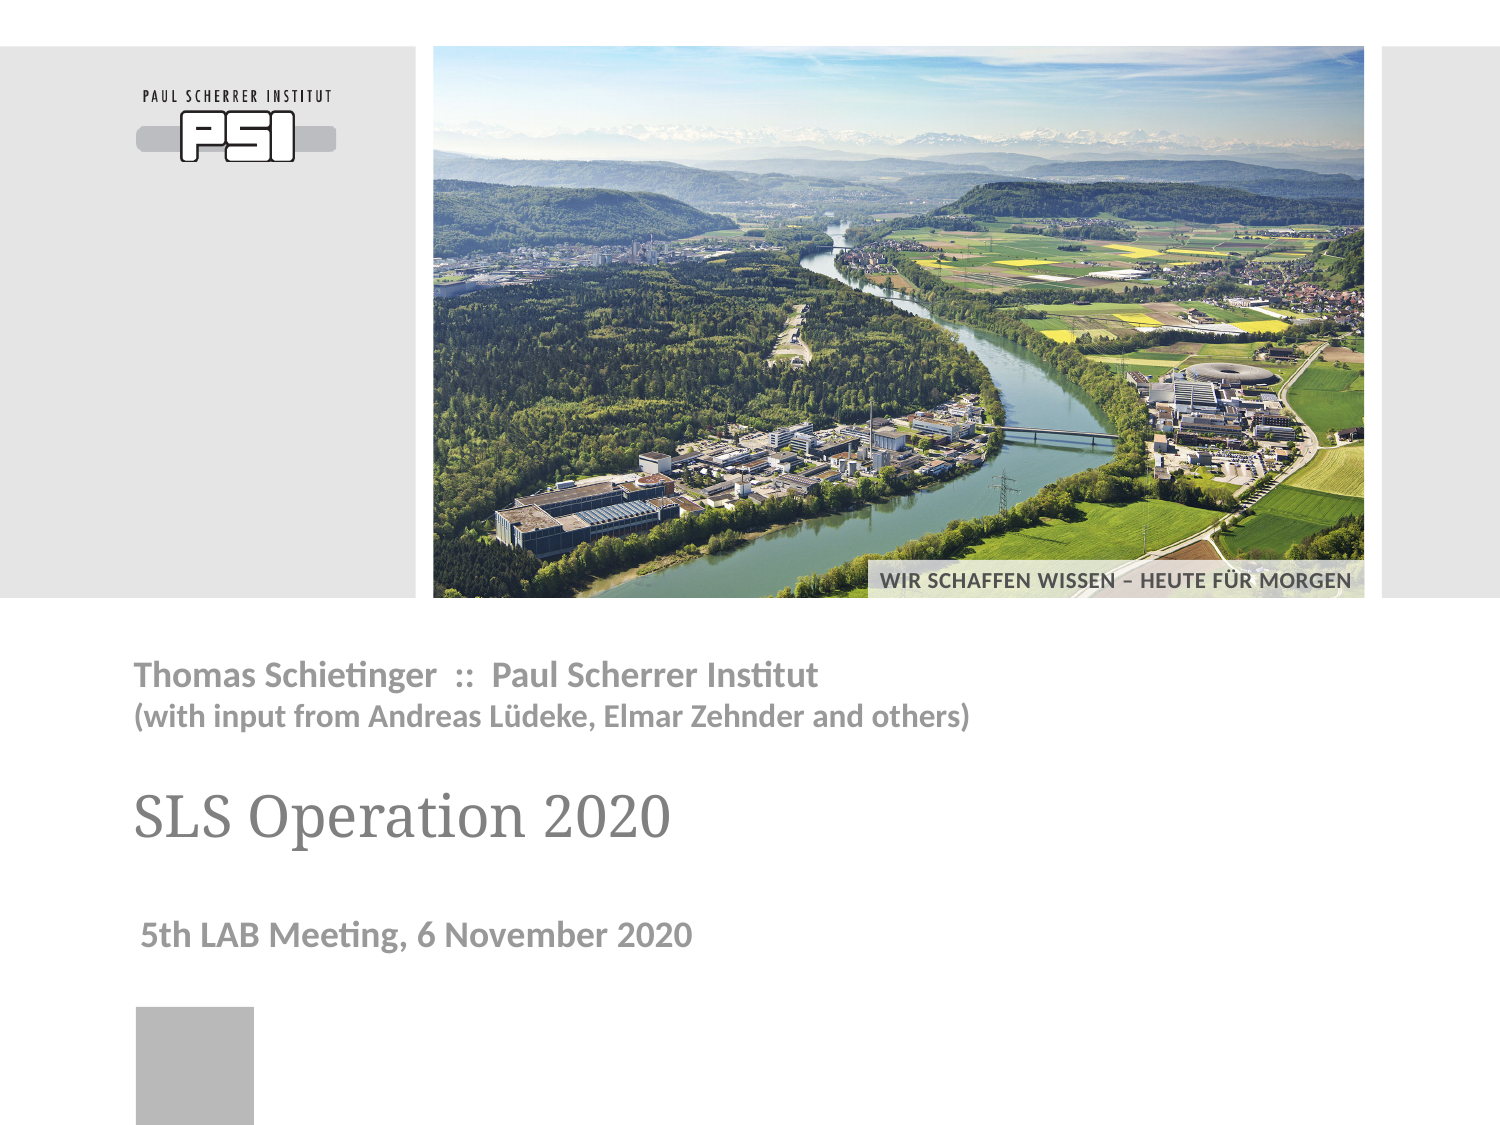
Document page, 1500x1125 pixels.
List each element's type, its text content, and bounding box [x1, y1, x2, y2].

text_box 5th LAB Meeting, 6 November 2020 [125, 908, 1404, 965]
picture [433, 46, 1365, 598]
title SLS Operation 2020 [133, 779, 1441, 959]
subtitle Thomas Schietinger :: Paul Scherrer Institut (with input from Andreas Lüdeke, Elmar Zehnder and others) [133, 649, 1441, 743]
